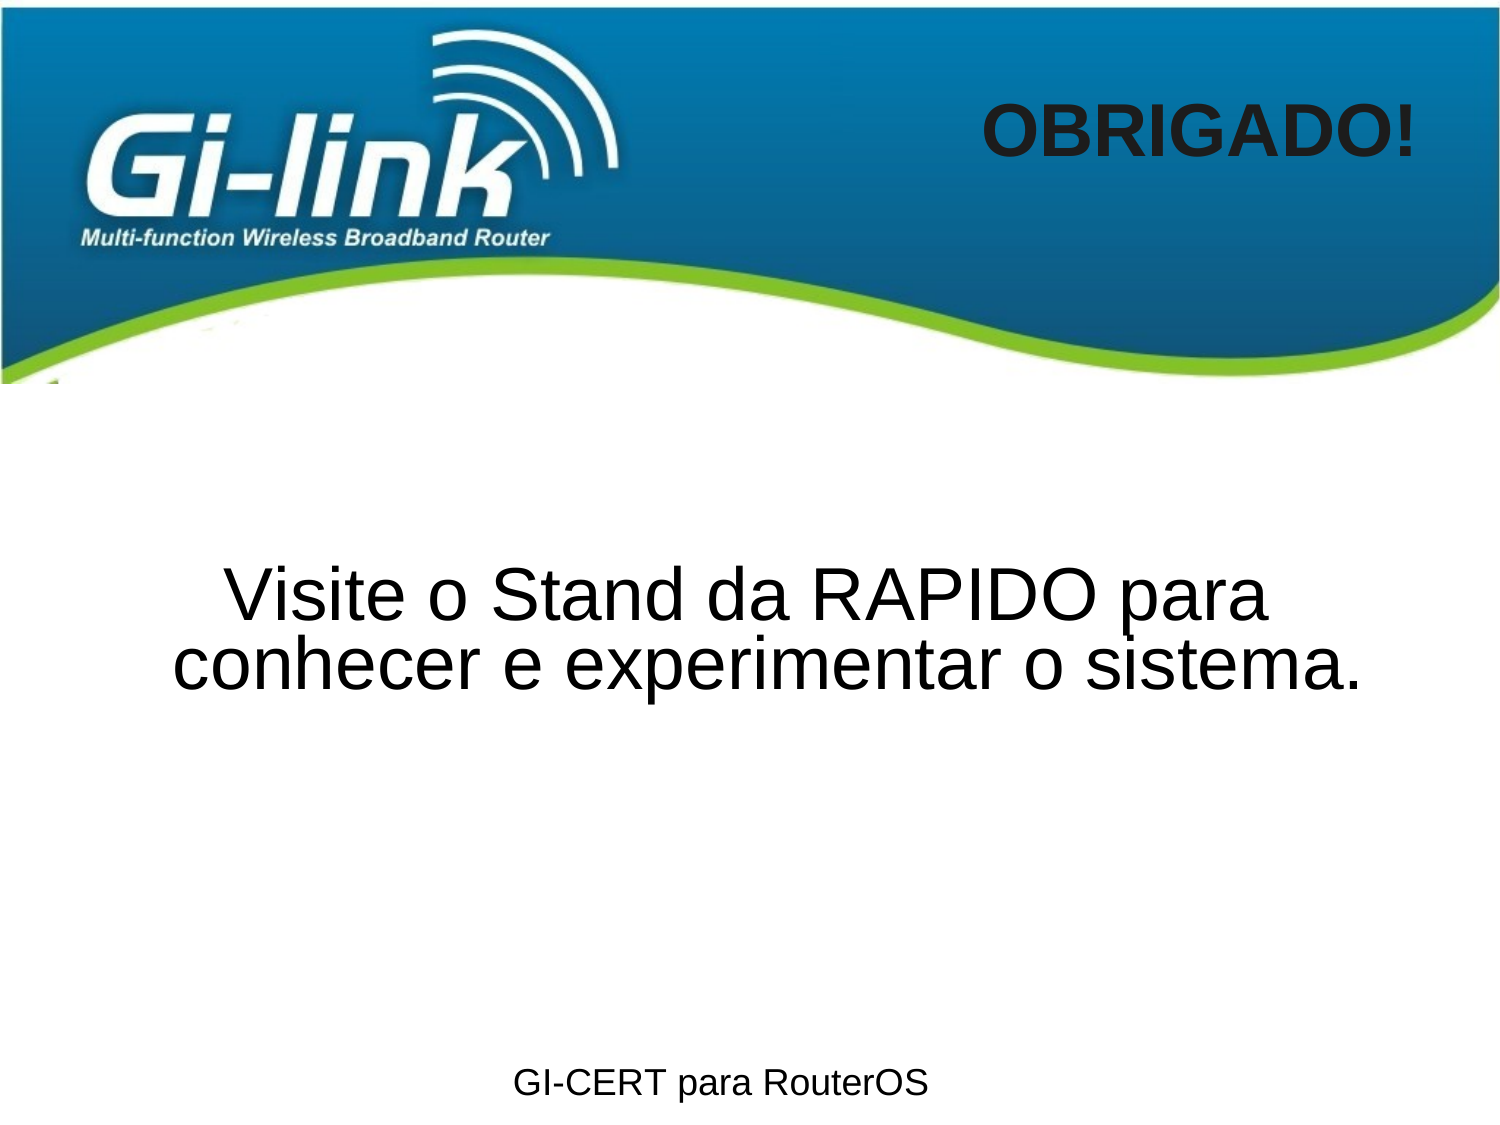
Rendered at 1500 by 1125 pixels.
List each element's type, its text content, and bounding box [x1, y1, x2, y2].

title OBRIGADO! [75, 44, 1419, 227]
picture [0, 0, 1500, 384]
subtitle Visite o Stand da RAPIDO para conhecer e experimentar o sistema. [75, 270, 1419, 999]
